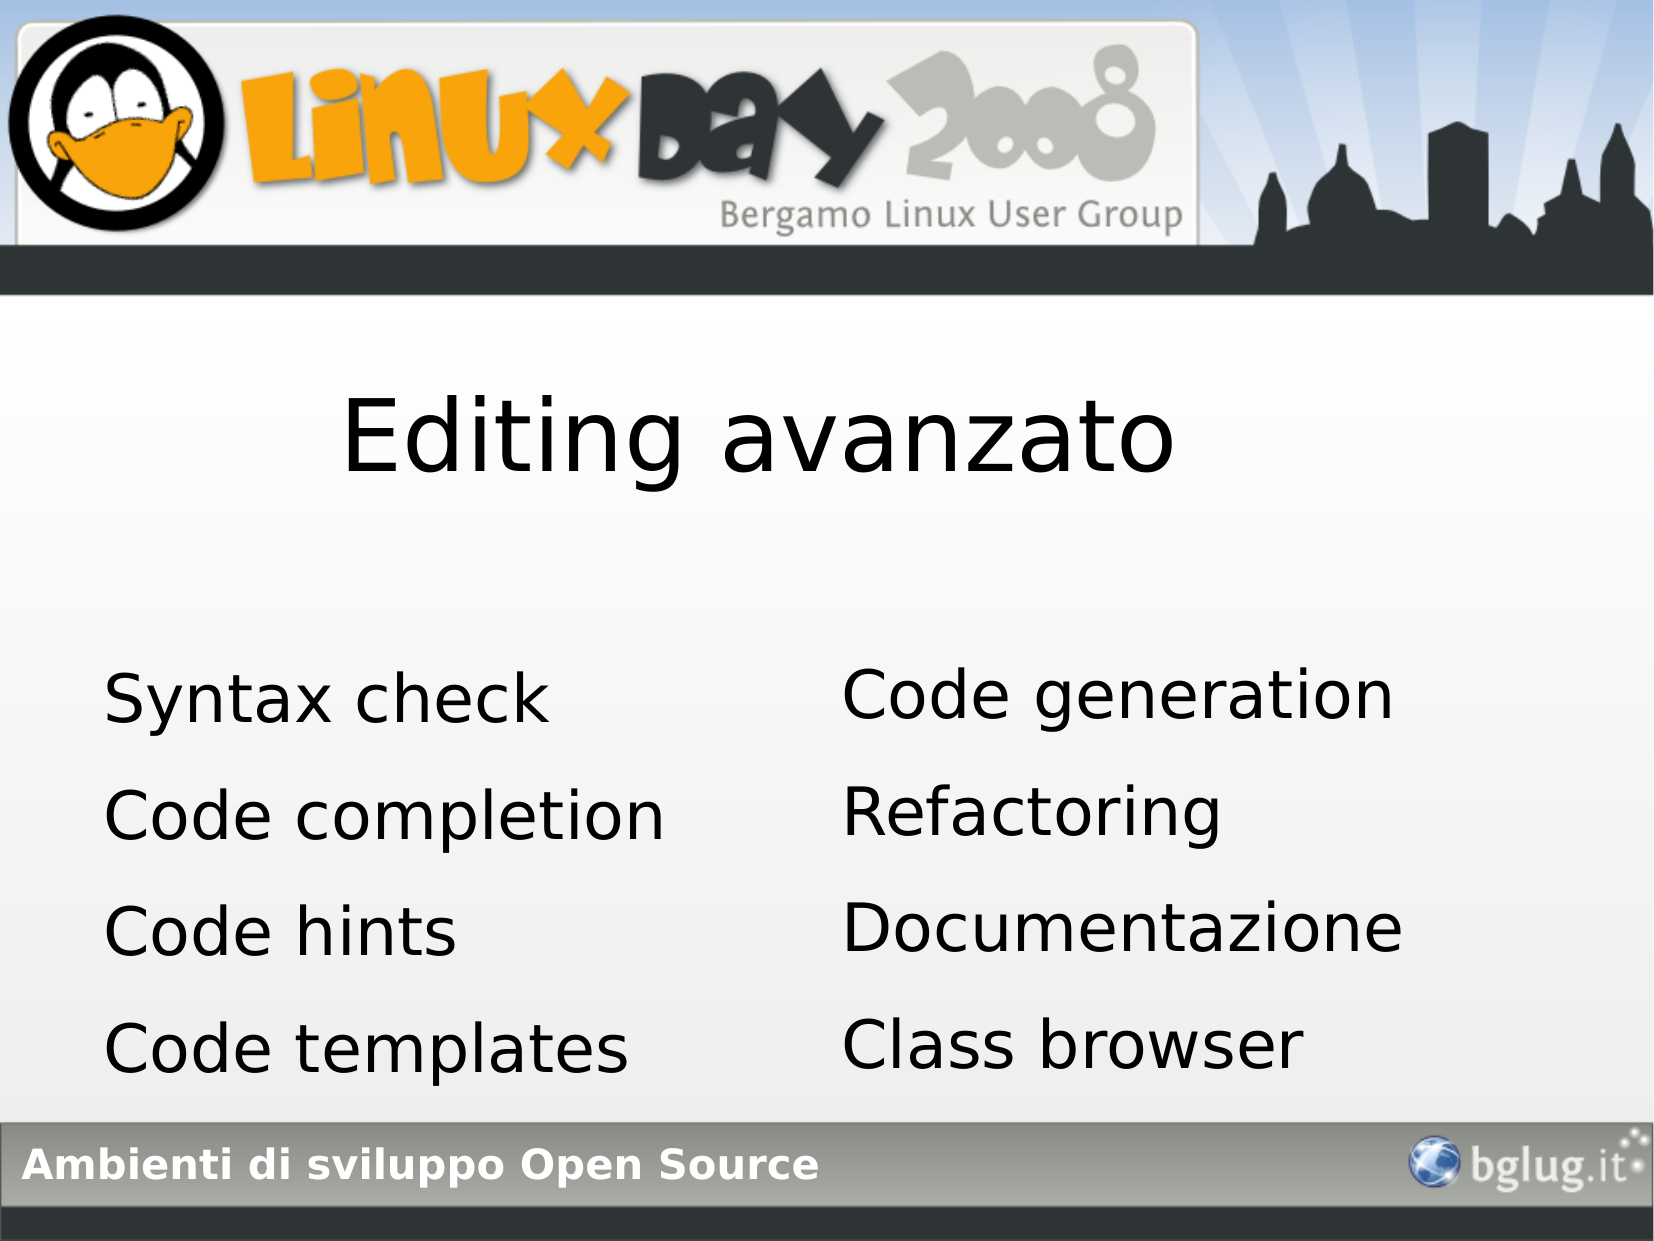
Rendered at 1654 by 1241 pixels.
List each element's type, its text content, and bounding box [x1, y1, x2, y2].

text_box Ambienti di sviluppo Open Source [6, 1133, 719, 1196]
text_box Syntax check Code completion Code hints Code templates [88, 614, 827, 1041]
text_box Code generation Refactoring Documentazione Class browser [826, 610, 1565, 1037]
picture [0, 0, 1654, 1241]
text_box Editing avanzato [324, 370, 1095, 498]
